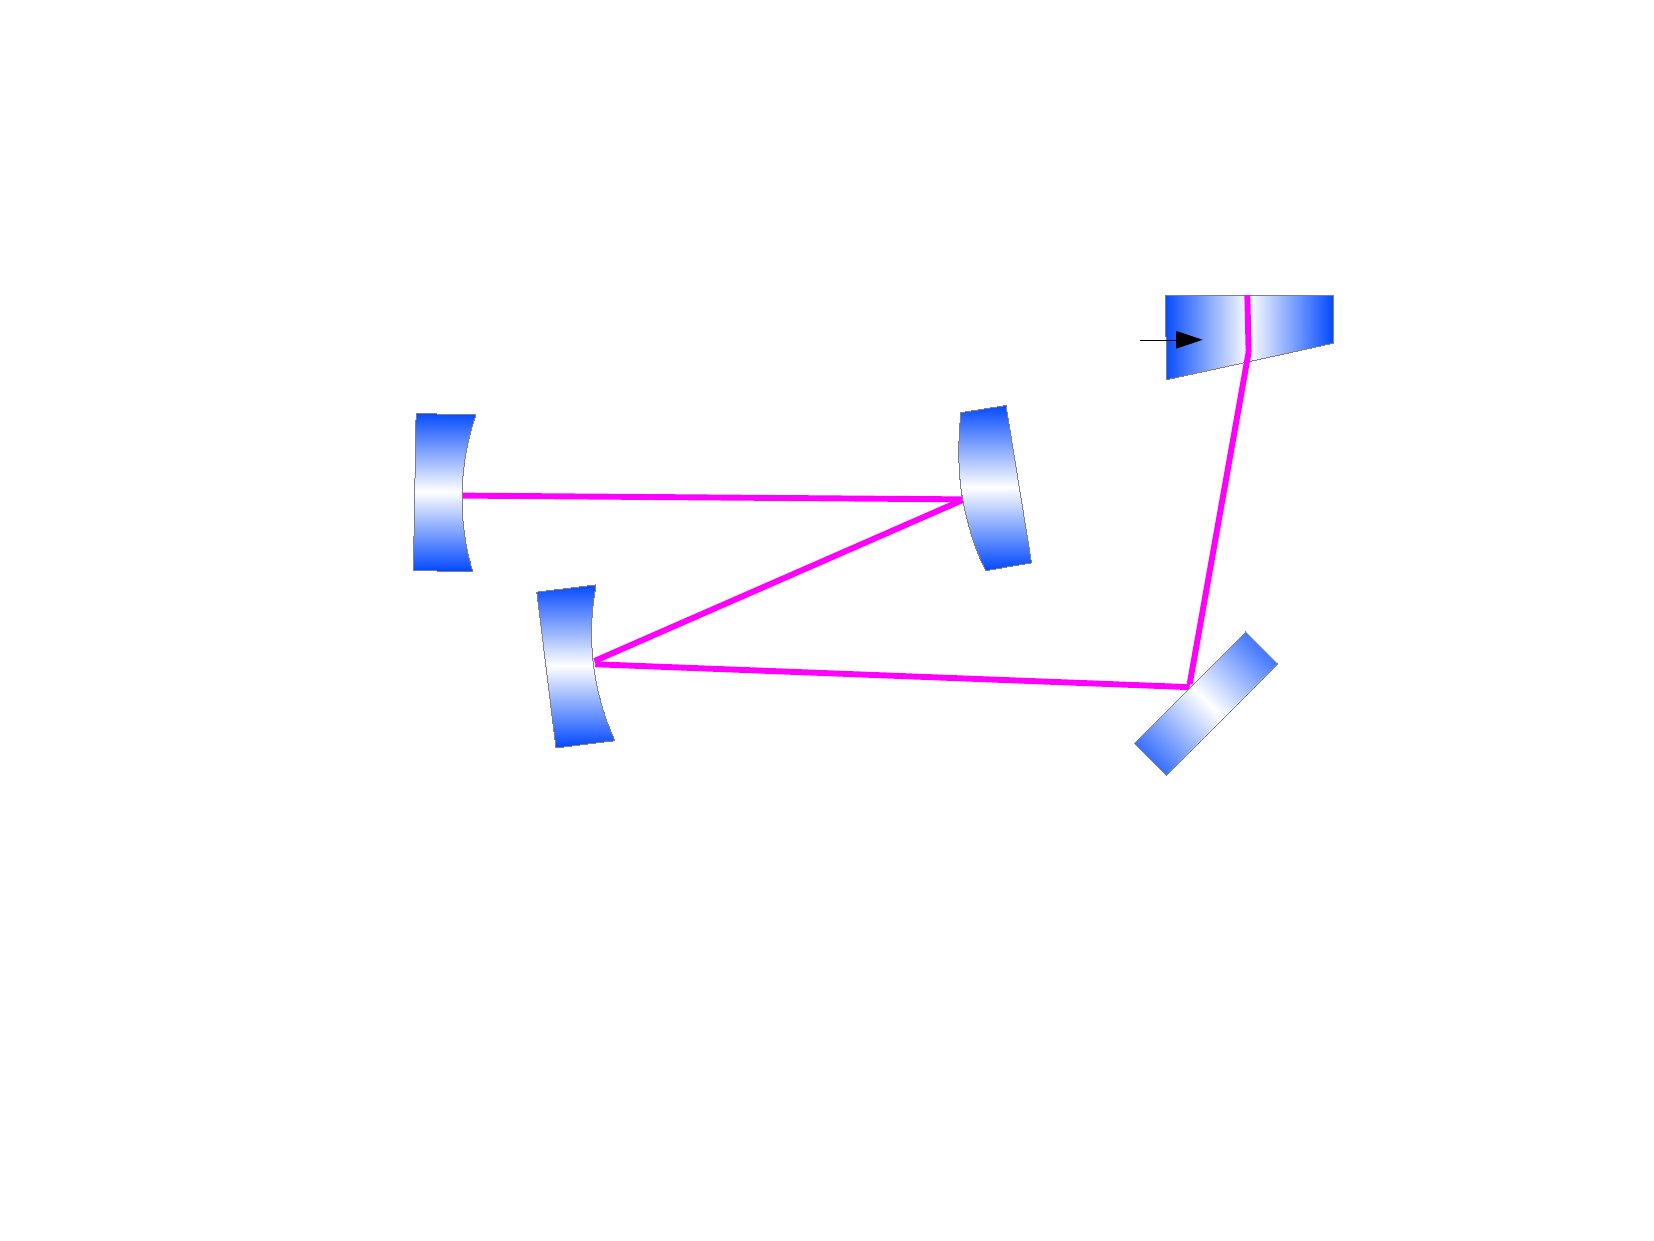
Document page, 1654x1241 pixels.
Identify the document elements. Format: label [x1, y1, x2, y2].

text_box [536, 584, 615, 748]
text_box [1251, 295, 1334, 362]
text_box [1134, 631, 1278, 776]
text_box [958, 405, 1032, 571]
text_box [1165, 295, 1245, 380]
text_box [413, 413, 476, 572]
